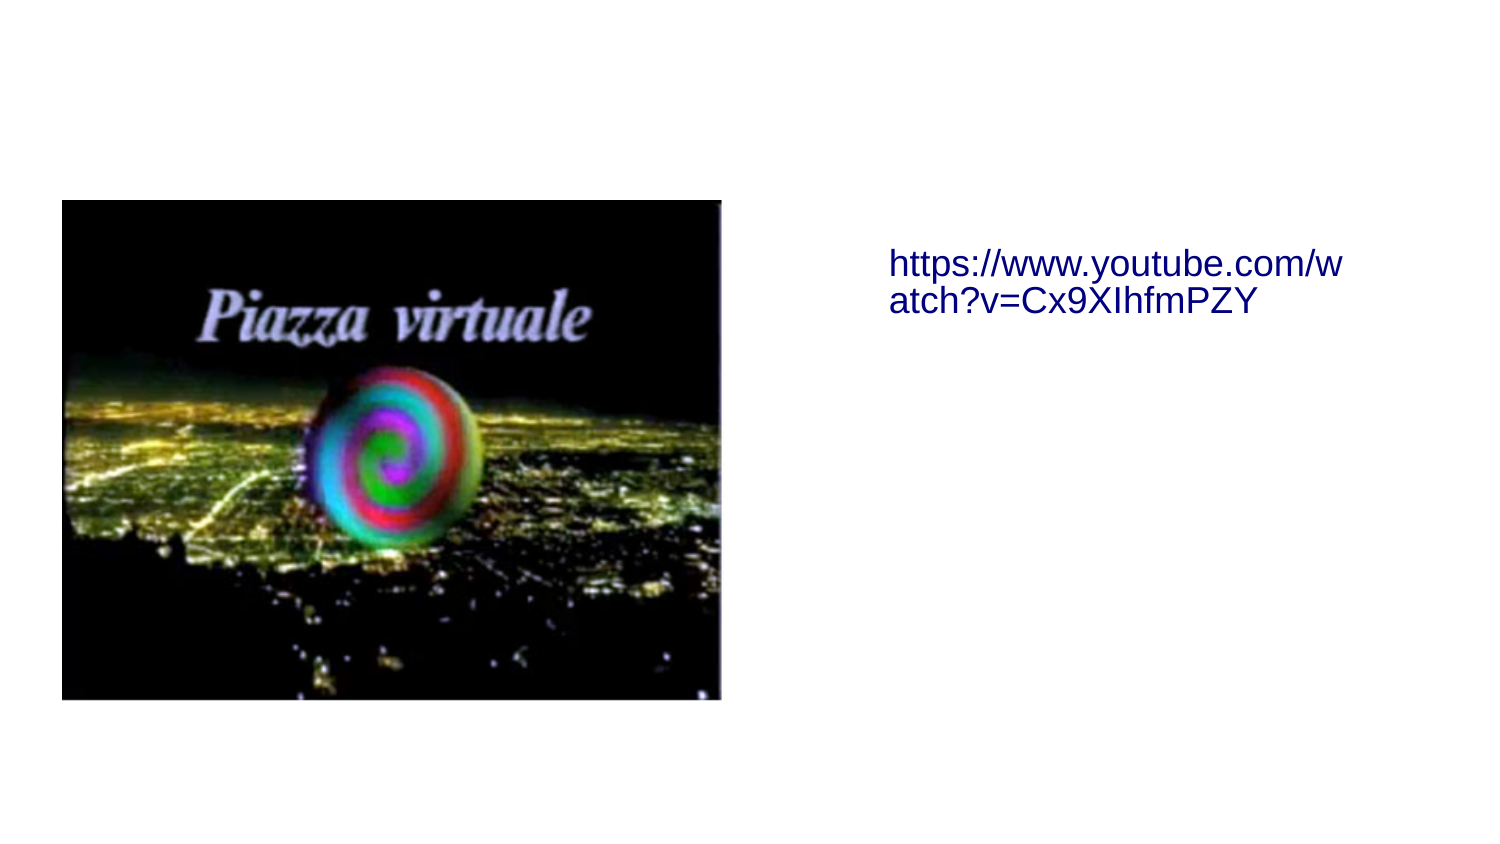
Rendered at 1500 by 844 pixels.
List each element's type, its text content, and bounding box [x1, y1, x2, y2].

text_box https://www.youtube.com/watch?v=Cx9XIhfmPZY [873, 223, 1367, 717]
picture [62, 200, 750, 717]
